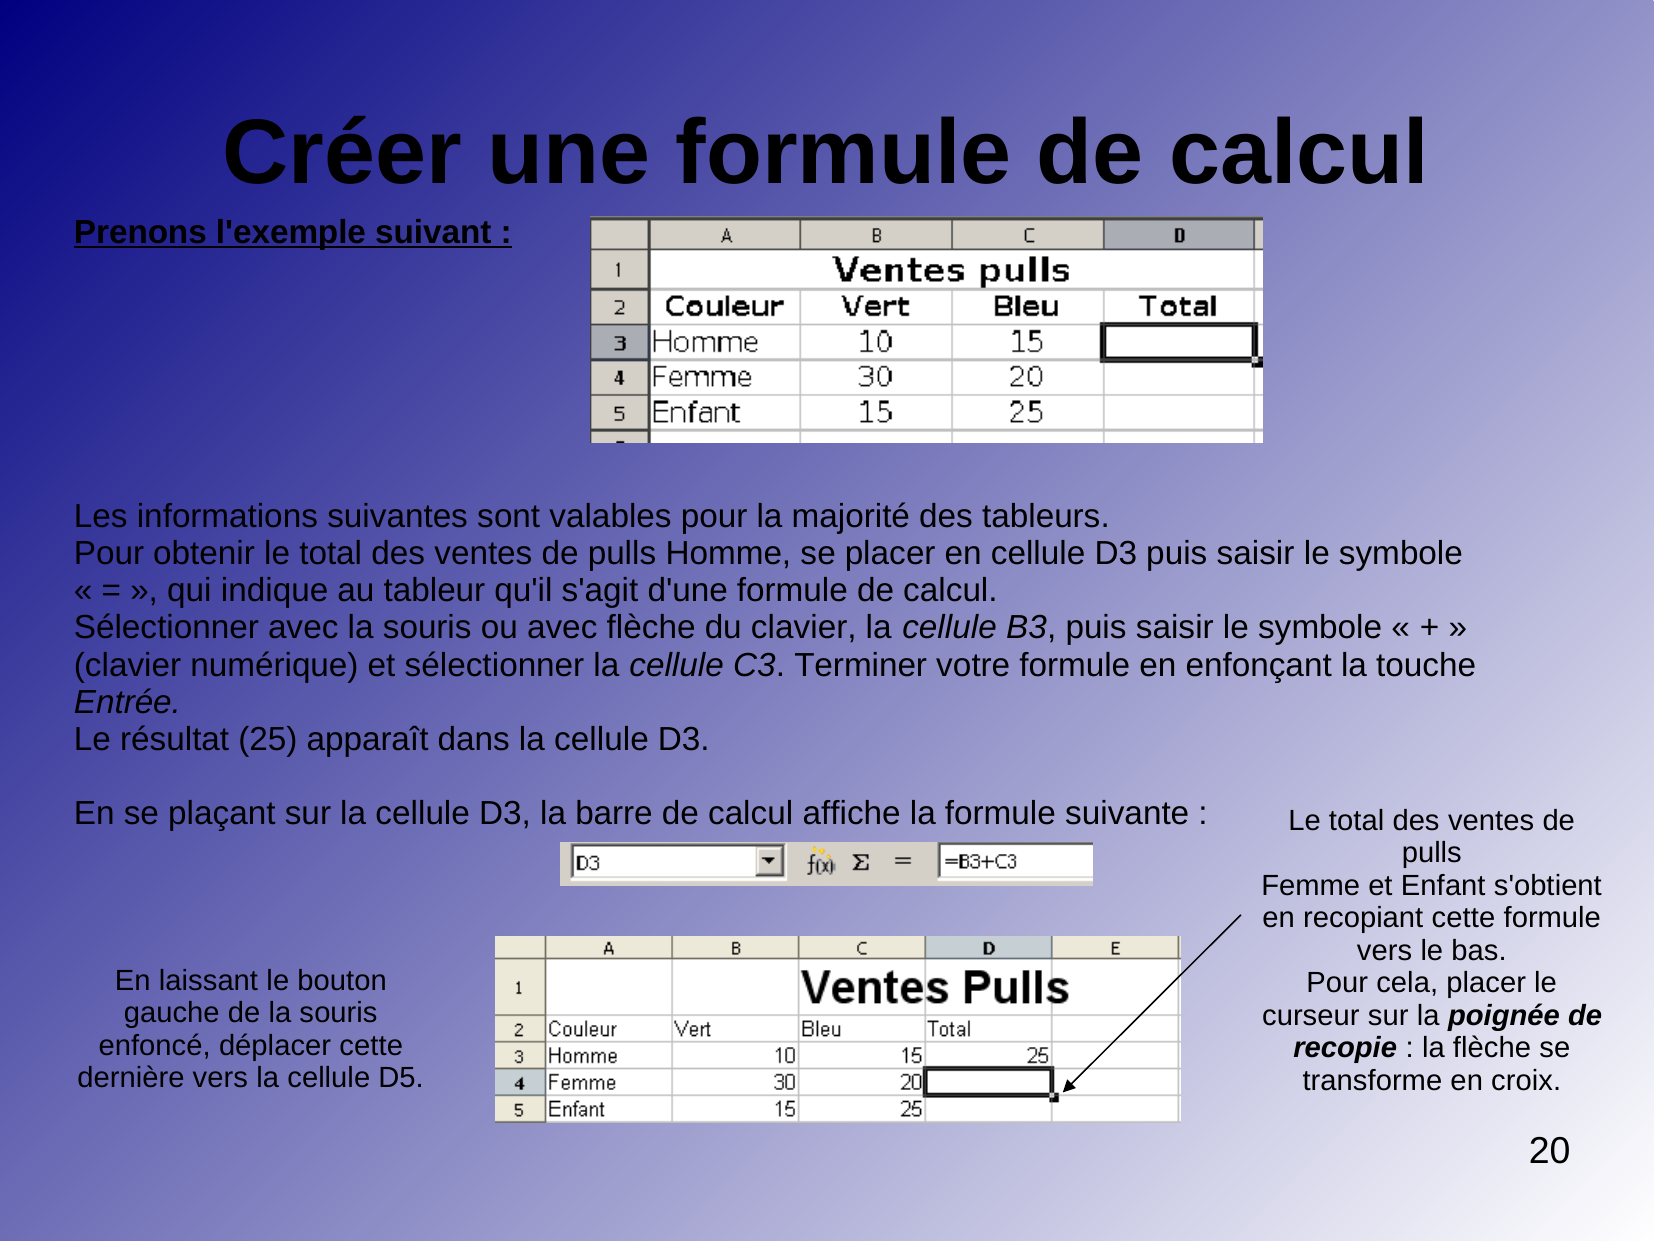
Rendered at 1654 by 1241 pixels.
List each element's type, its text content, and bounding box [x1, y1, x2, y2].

picture [560, 842, 1093, 886]
picture [495, 936, 1181, 1123]
text_box Le total des ventes de pulls Femme et Enfant s'obtient en recopiant cette formule vers le bas. Pour cela, placer le curseur sur la poignée de recopie : la flèche se transforme en croix. [1240, 797, 1624, 1108]
title Créer une formule de calcul [82, 56, 1571, 250]
text_box Prenons l'exemple suivant : Les informations suivantes sont valables pour la majorité des tableurs. Pour obtenir le total des ventes de pulls Homme, se placer en cellule D3 puis saisir le symbole « = », qui indique au tableur qu'il s'agit d'une formule de calcul. Sélectionner avec la souris ou avec flèche du clavier, la cellule B3, puis saisir le symbole « + » (clavier numérique) et sélectionner la cellule C3. Terminer votre formule en enfonçant la touche Entrée. Le résultat (25) apparaît dans la cellule D3. En se plaçant sur la cellule D3, la barre de calcul affiche la formule suivante : [59, 206, 1506, 918]
text_box En laissant le bouton gauche de la souris enfoncé, déplacer cette dernière vers la cellule D5. [59, 956, 443, 1103]
picture [590, 216, 1263, 443]
